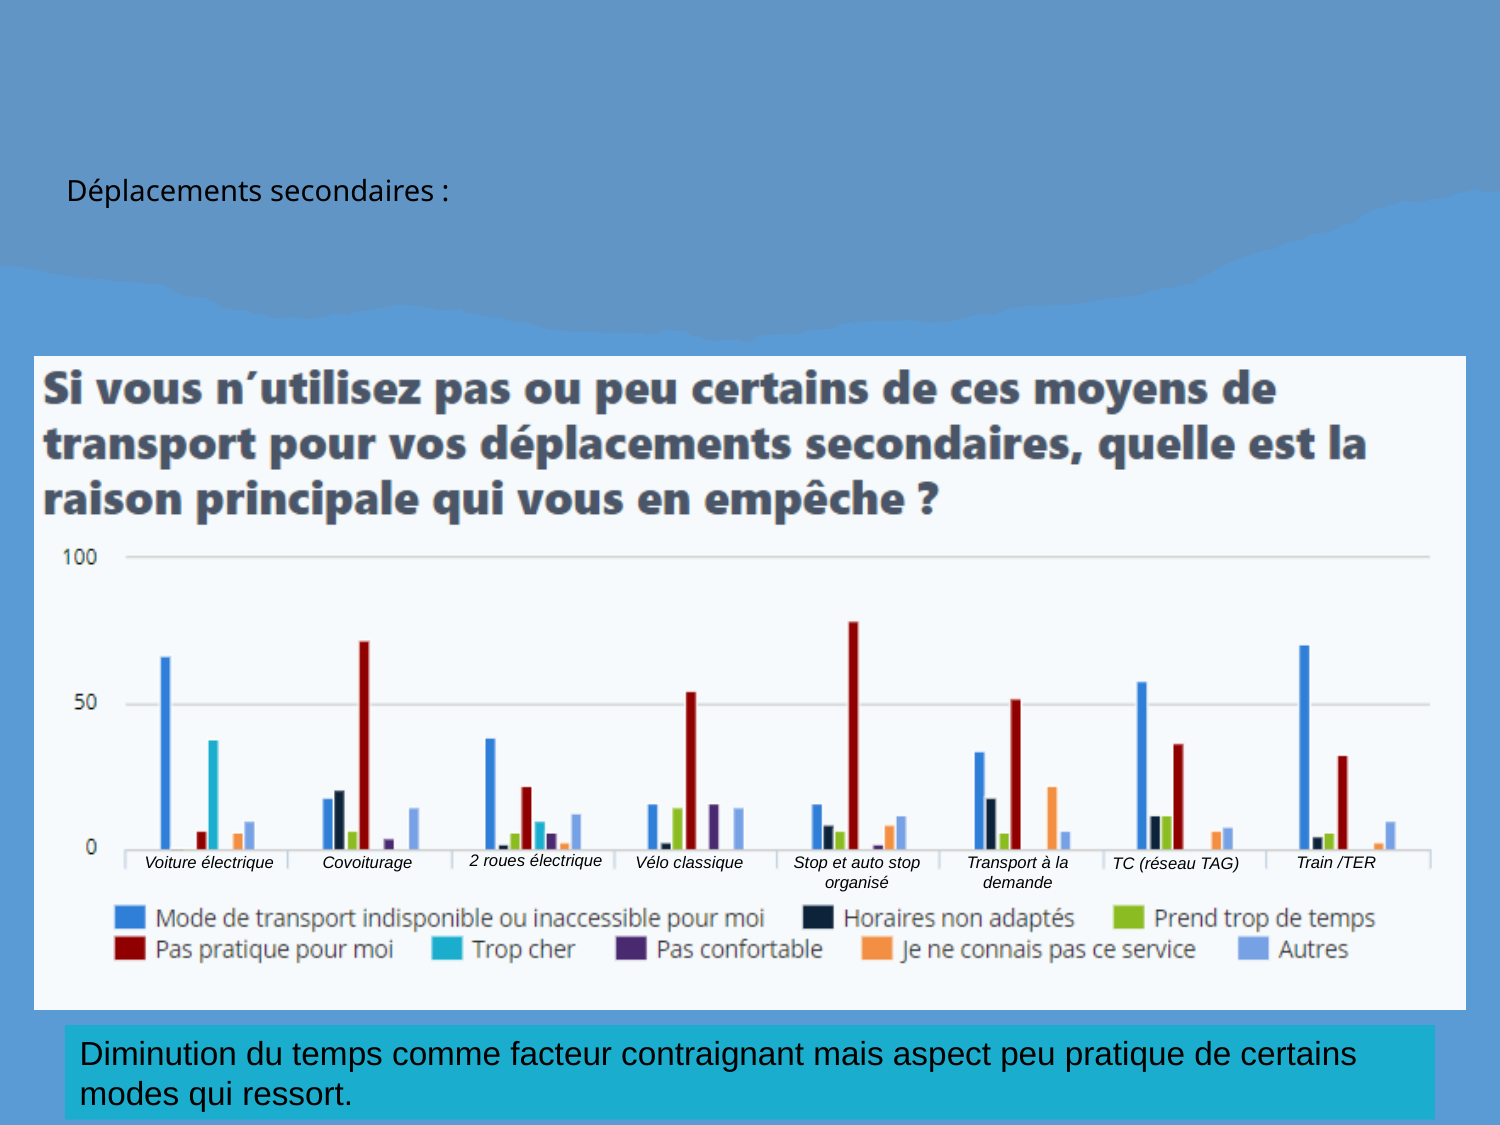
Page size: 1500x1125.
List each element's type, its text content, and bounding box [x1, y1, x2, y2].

text_box Vélo classique [620, 844, 764, 880]
text_box Stop et auto stop organisé [764, 844, 925, 899]
text_box Diminution du temps comme facteur contraignant mais aspect peu pratique de certains modes qui ressort. [64, 1025, 1435, 1120]
text_box Voiture électrique [129, 844, 307, 880]
text_box Covoiturage [307, 844, 620, 880]
text_box TC (réseau TAG) [1097, 845, 1483, 881]
text_box 2 roues électrique [454, 842, 840, 878]
picture [34, 356, 1466, 1010]
text_box Transport à la demande [925, 844, 1111, 899]
text_box Déplacements secondaires : [51, 164, 648, 215]
text_box Train /TER [1281, 844, 1500, 880]
text_box [0, 0, 1500, 1125]
